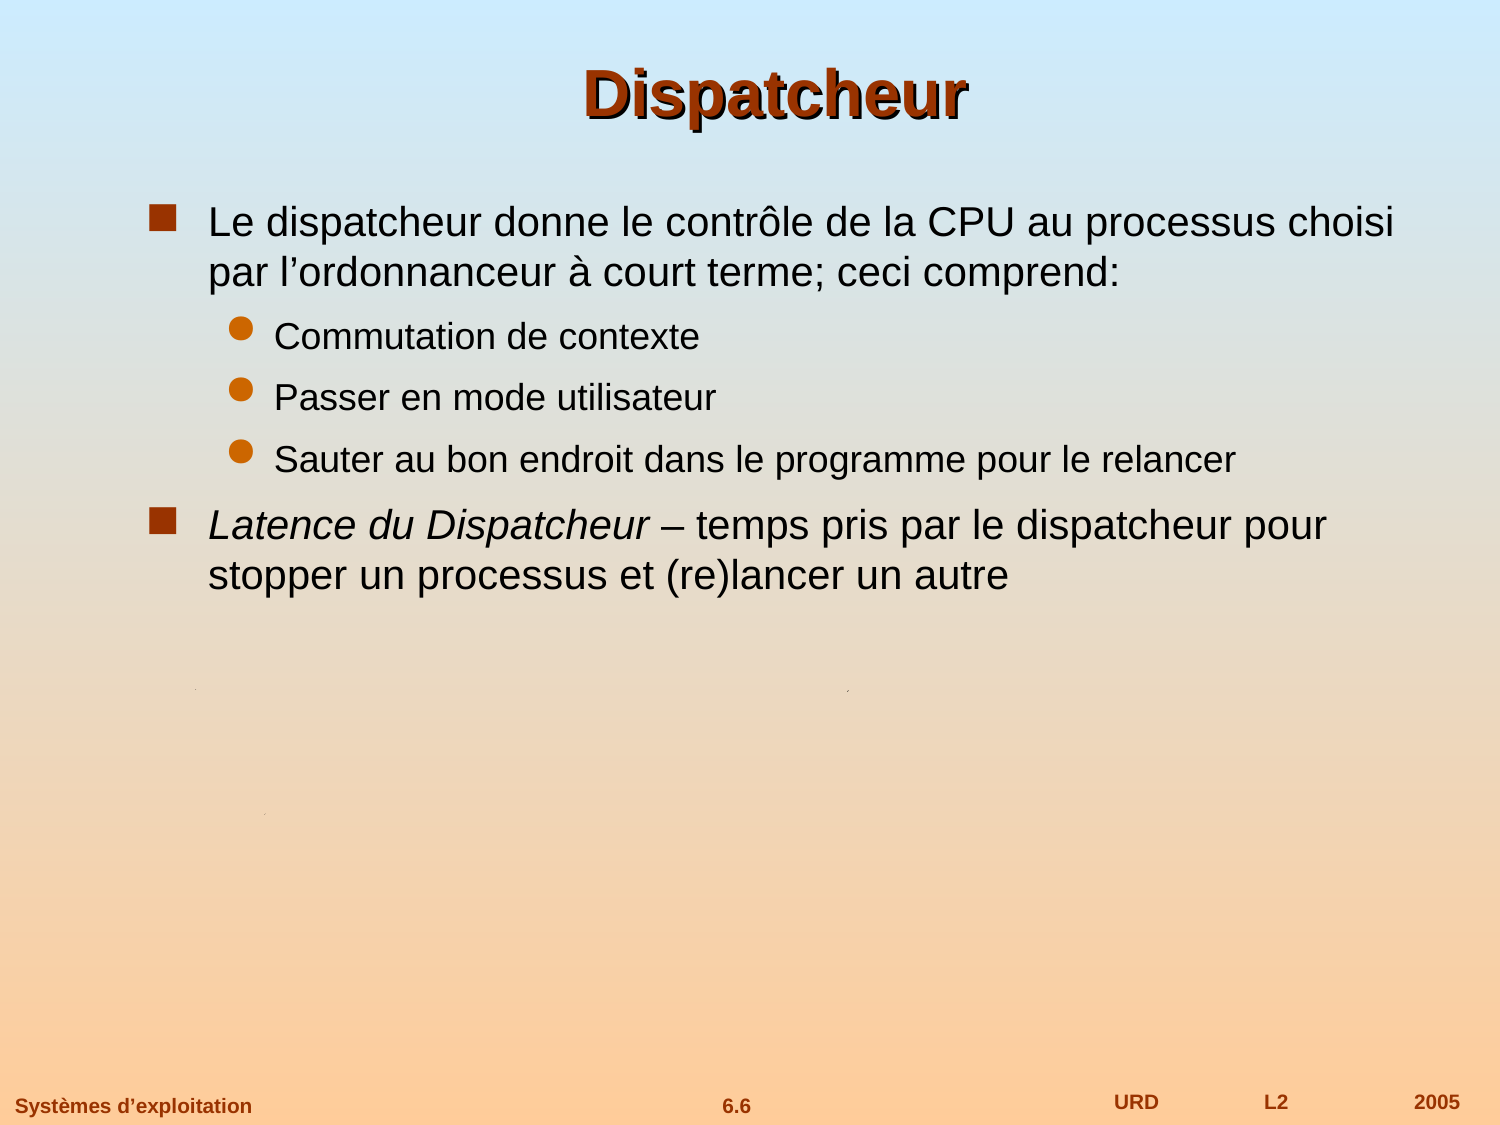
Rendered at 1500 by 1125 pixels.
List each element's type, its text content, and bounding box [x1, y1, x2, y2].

list Le dispatcheur donne le contrôle de la CPU au processus choisi par l’ordonnanceur à court terme; ceci comprend: Commutation de contexte Passer en mode utilisateur Sauter au bon endroit dans le programme pour le relancer Latence du Dispatcheur – temps pris par le dispatcheur pour stopper un processus et (re)lancer un autre [137, 187, 1426, 988]
title Dispatcheur [112, 37, 1438, 138]
